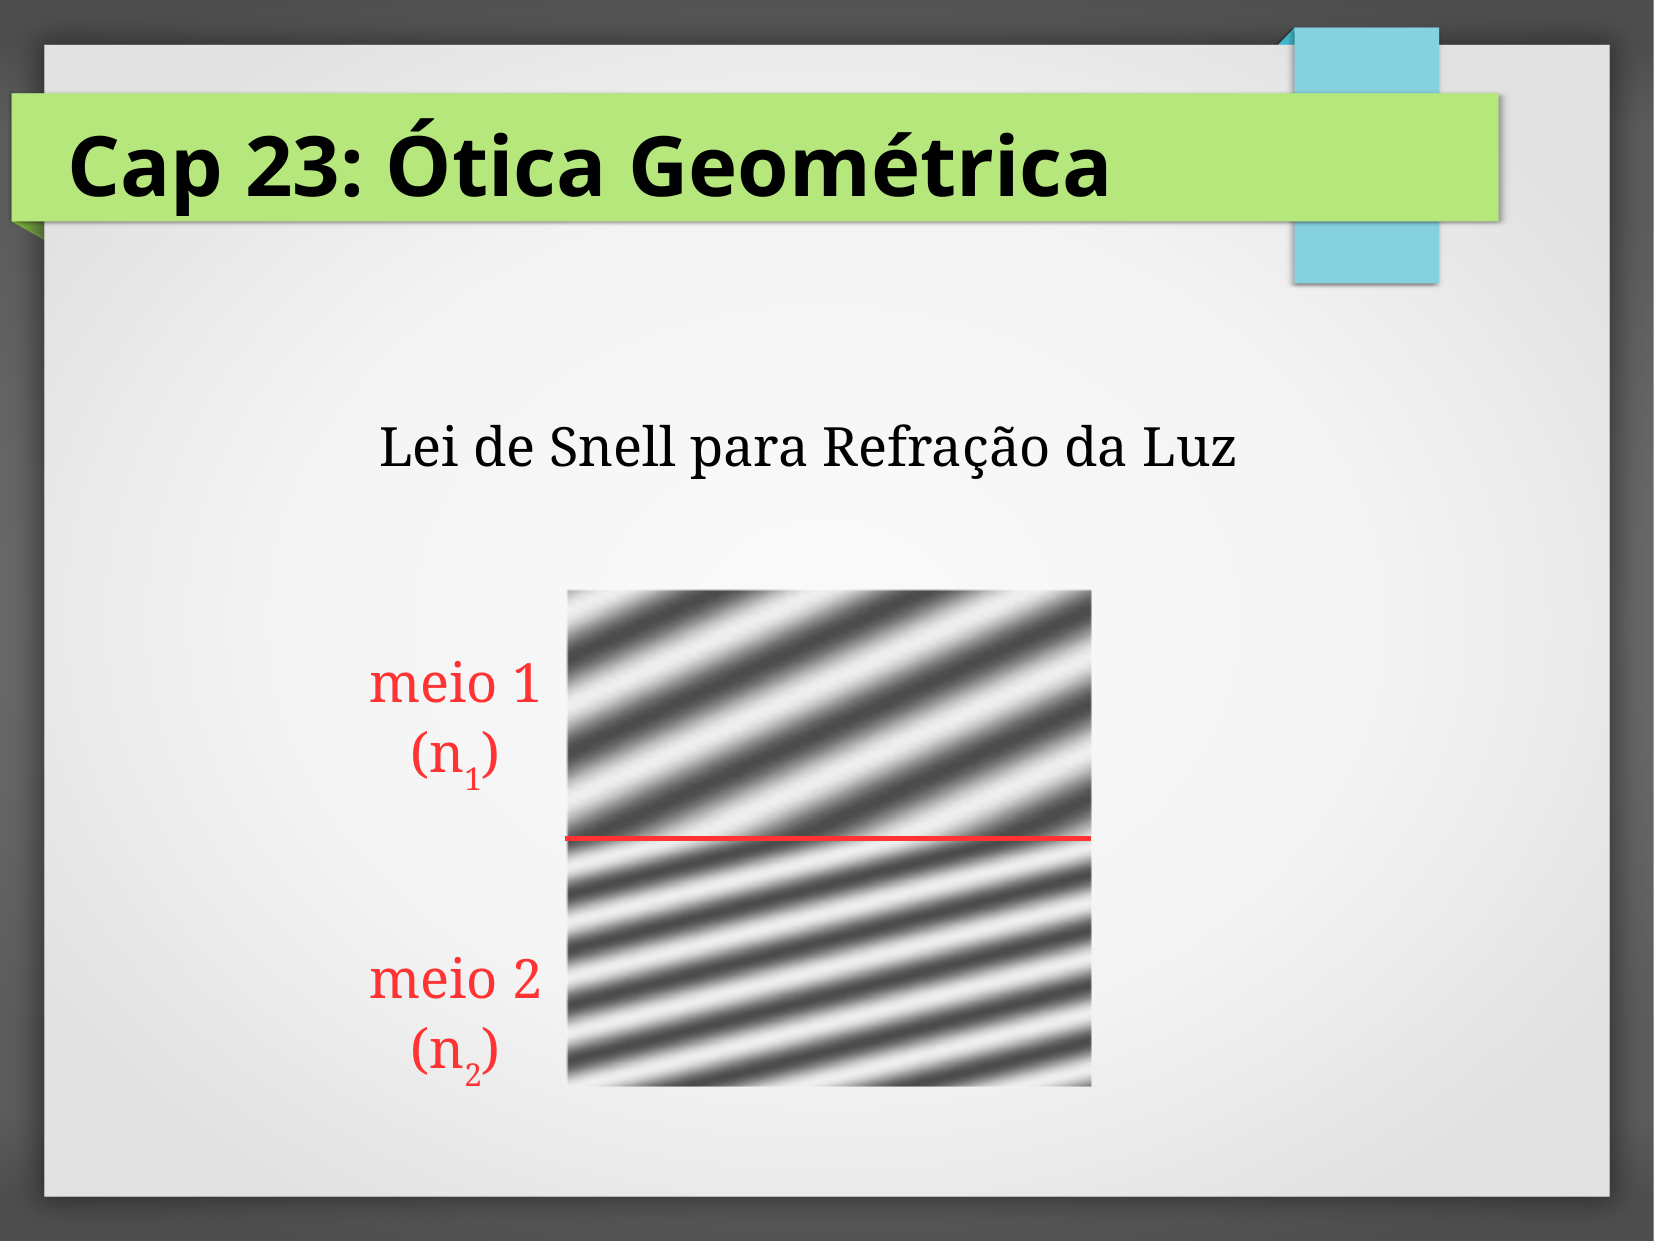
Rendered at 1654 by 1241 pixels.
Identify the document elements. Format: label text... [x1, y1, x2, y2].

picture [0, 0, 1654, 1241]
text_box Lei de Snell para Refração da Luz [94, 401, 1524, 480]
text_box Cap 23: Ótica Geométrica [53, 100, 1607, 1193]
text_box meio 1 meio 2 [315, 636, 597, 707]
text_box (n1) (n2) [315, 707, 597, 1055]
